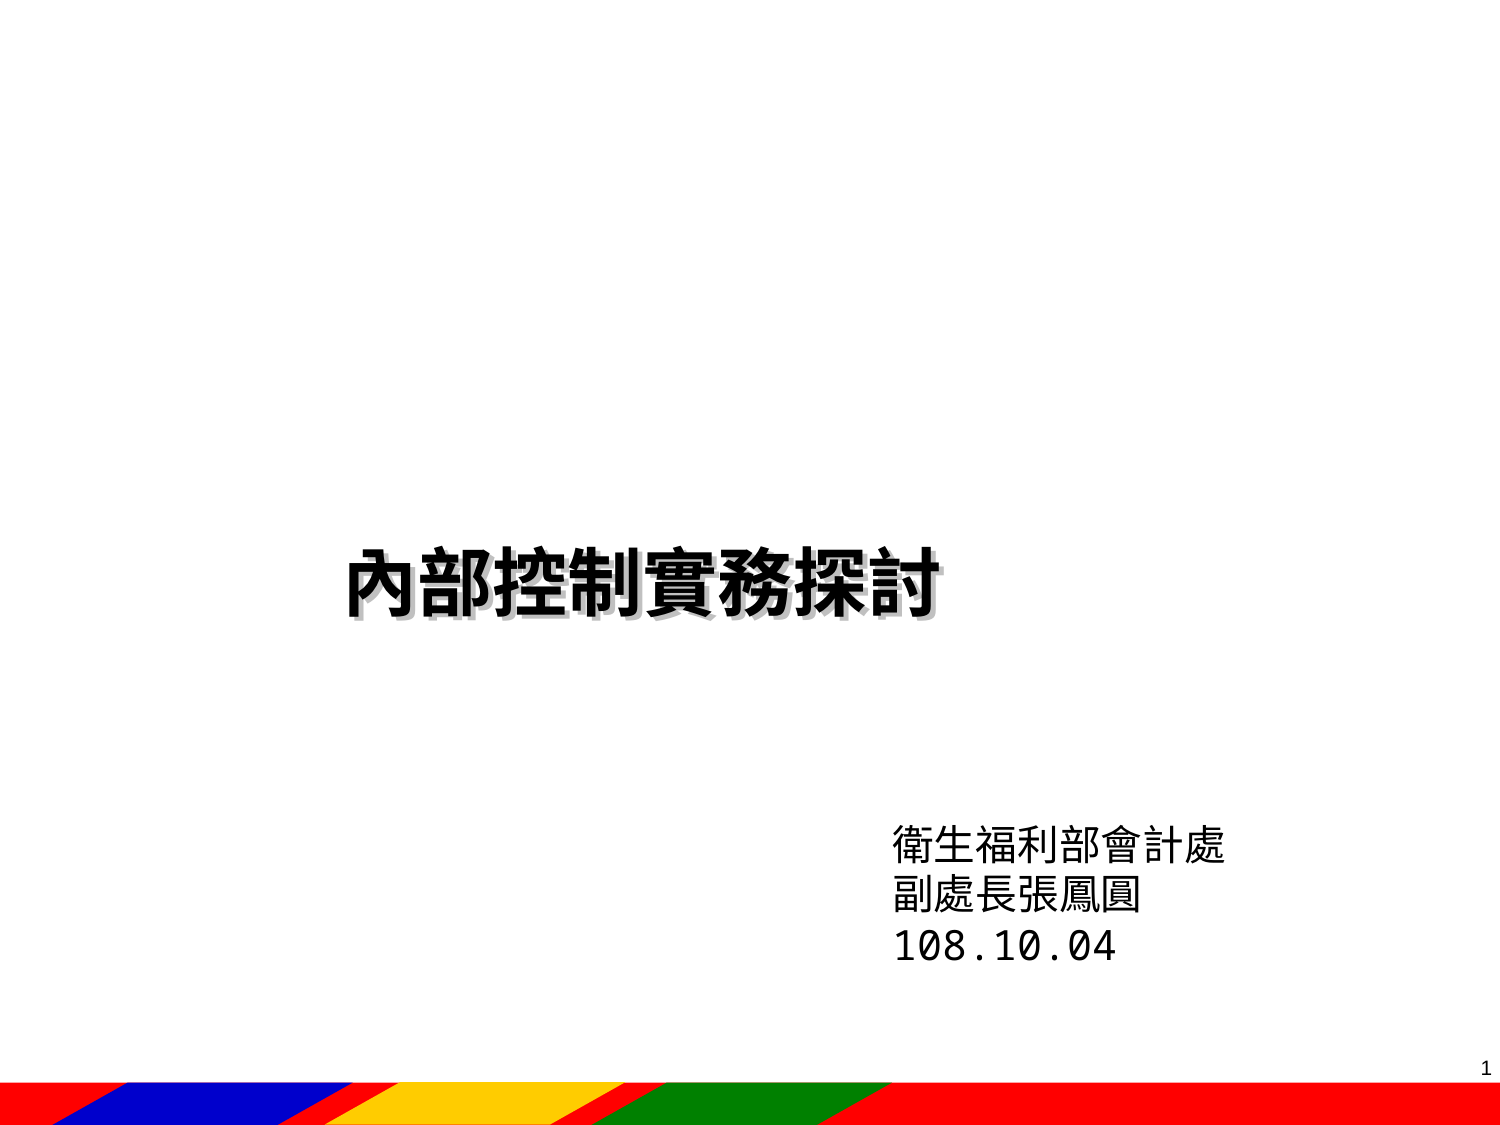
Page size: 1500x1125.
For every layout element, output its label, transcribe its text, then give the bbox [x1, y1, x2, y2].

text_box <編號> [1268, 1047, 1500, 1123]
text_box 衛生福利部會計處 副處長張鳳圓 108.10.04 [877, 810, 1457, 977]
title 內部控制實務探討 [0, 456, 1324, 705]
